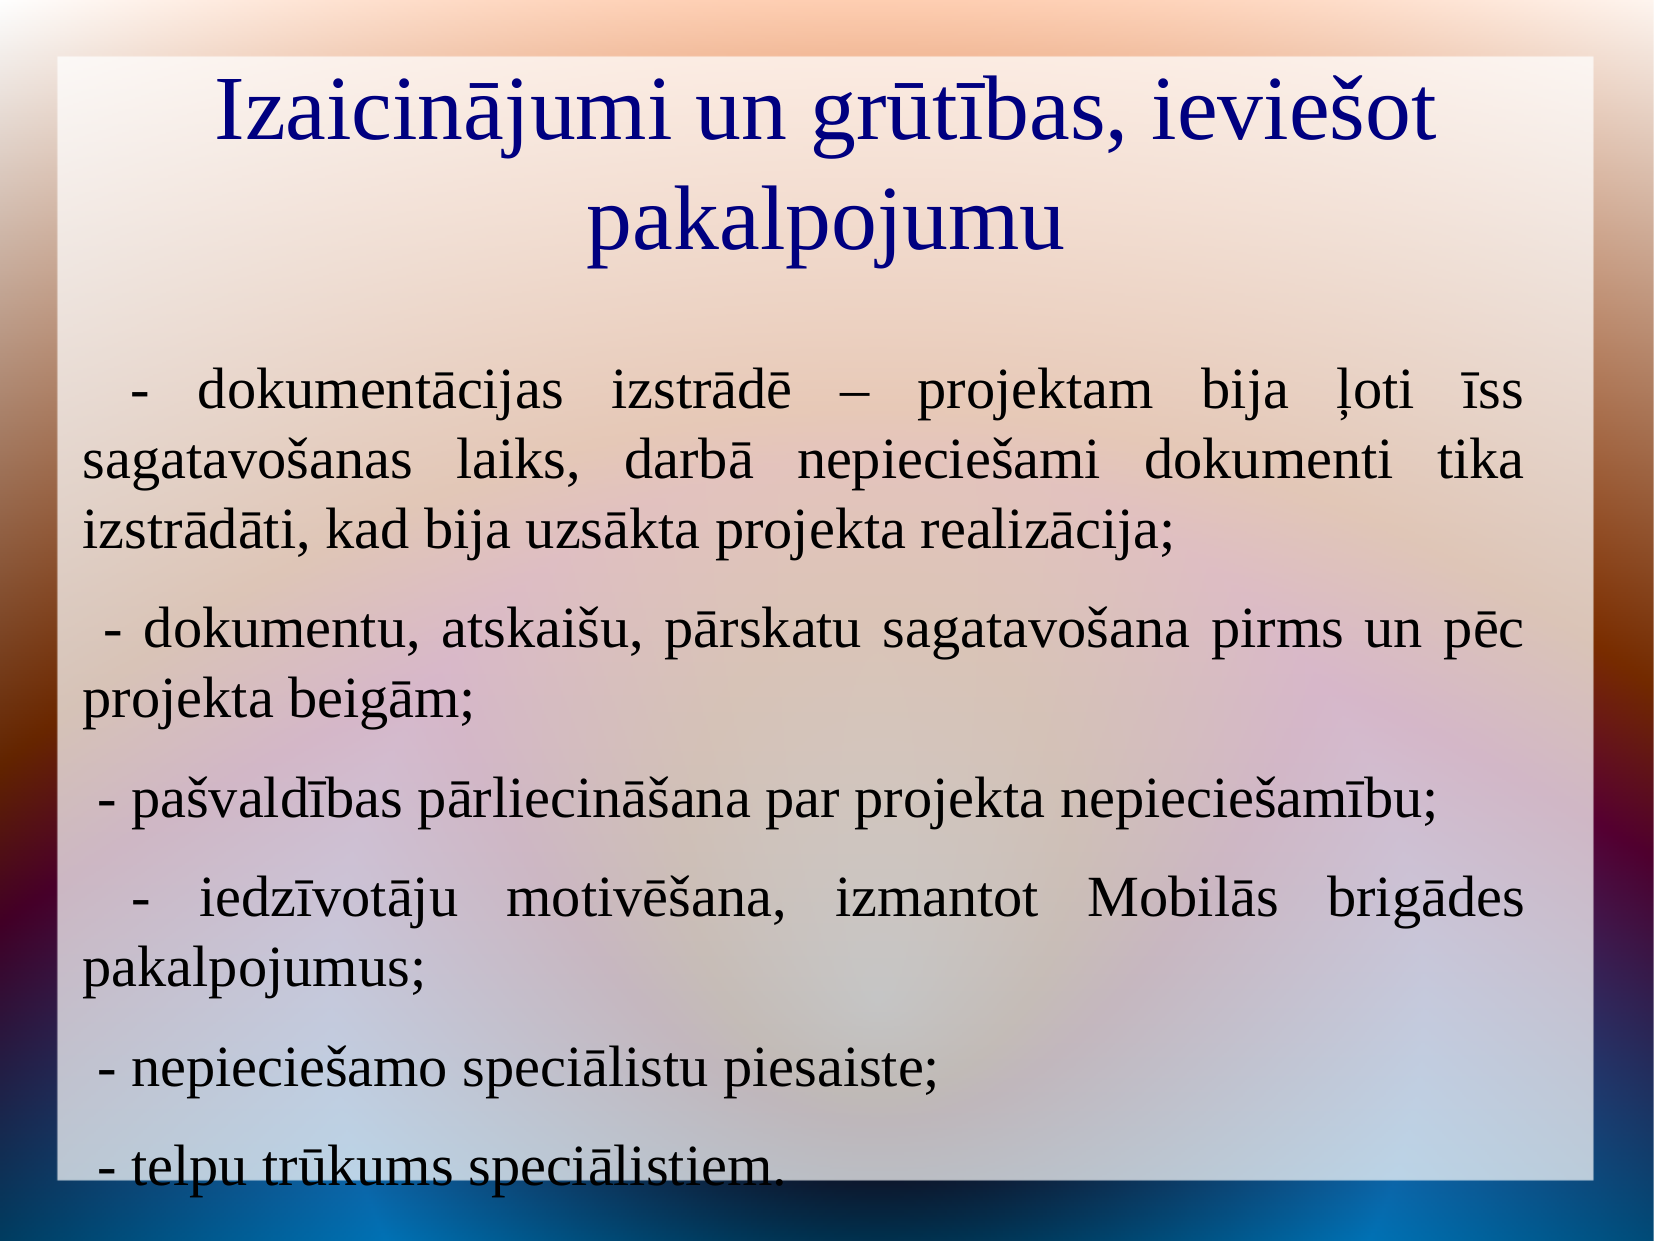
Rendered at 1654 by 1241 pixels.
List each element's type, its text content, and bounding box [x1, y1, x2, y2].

subtitle - dokumentācijas izstrādē – projektam bija ļoti īss sagatavošanas laiks, darbā nepieciešami dokumenti tika izstrādāti, kad bija uzsākta projekta realizācija; - dokumentu, atskaišu, pārskatu sagatavošana pirms un pēc projekta beigām; - pašvaldības pārliecināšana par projekta nepieciešamību; - iedzīvotāju motivēšana, izmantot Mobilās brigādes pakalpojumus; - nepieciešamo speciālistu piesaiste; - telpu trūkums speciālistiem. [82, 250, 1571, 1113]
title Izaicinājumi un grūtības, ieviešot pakalpojumu [82, 47, 1571, 250]
